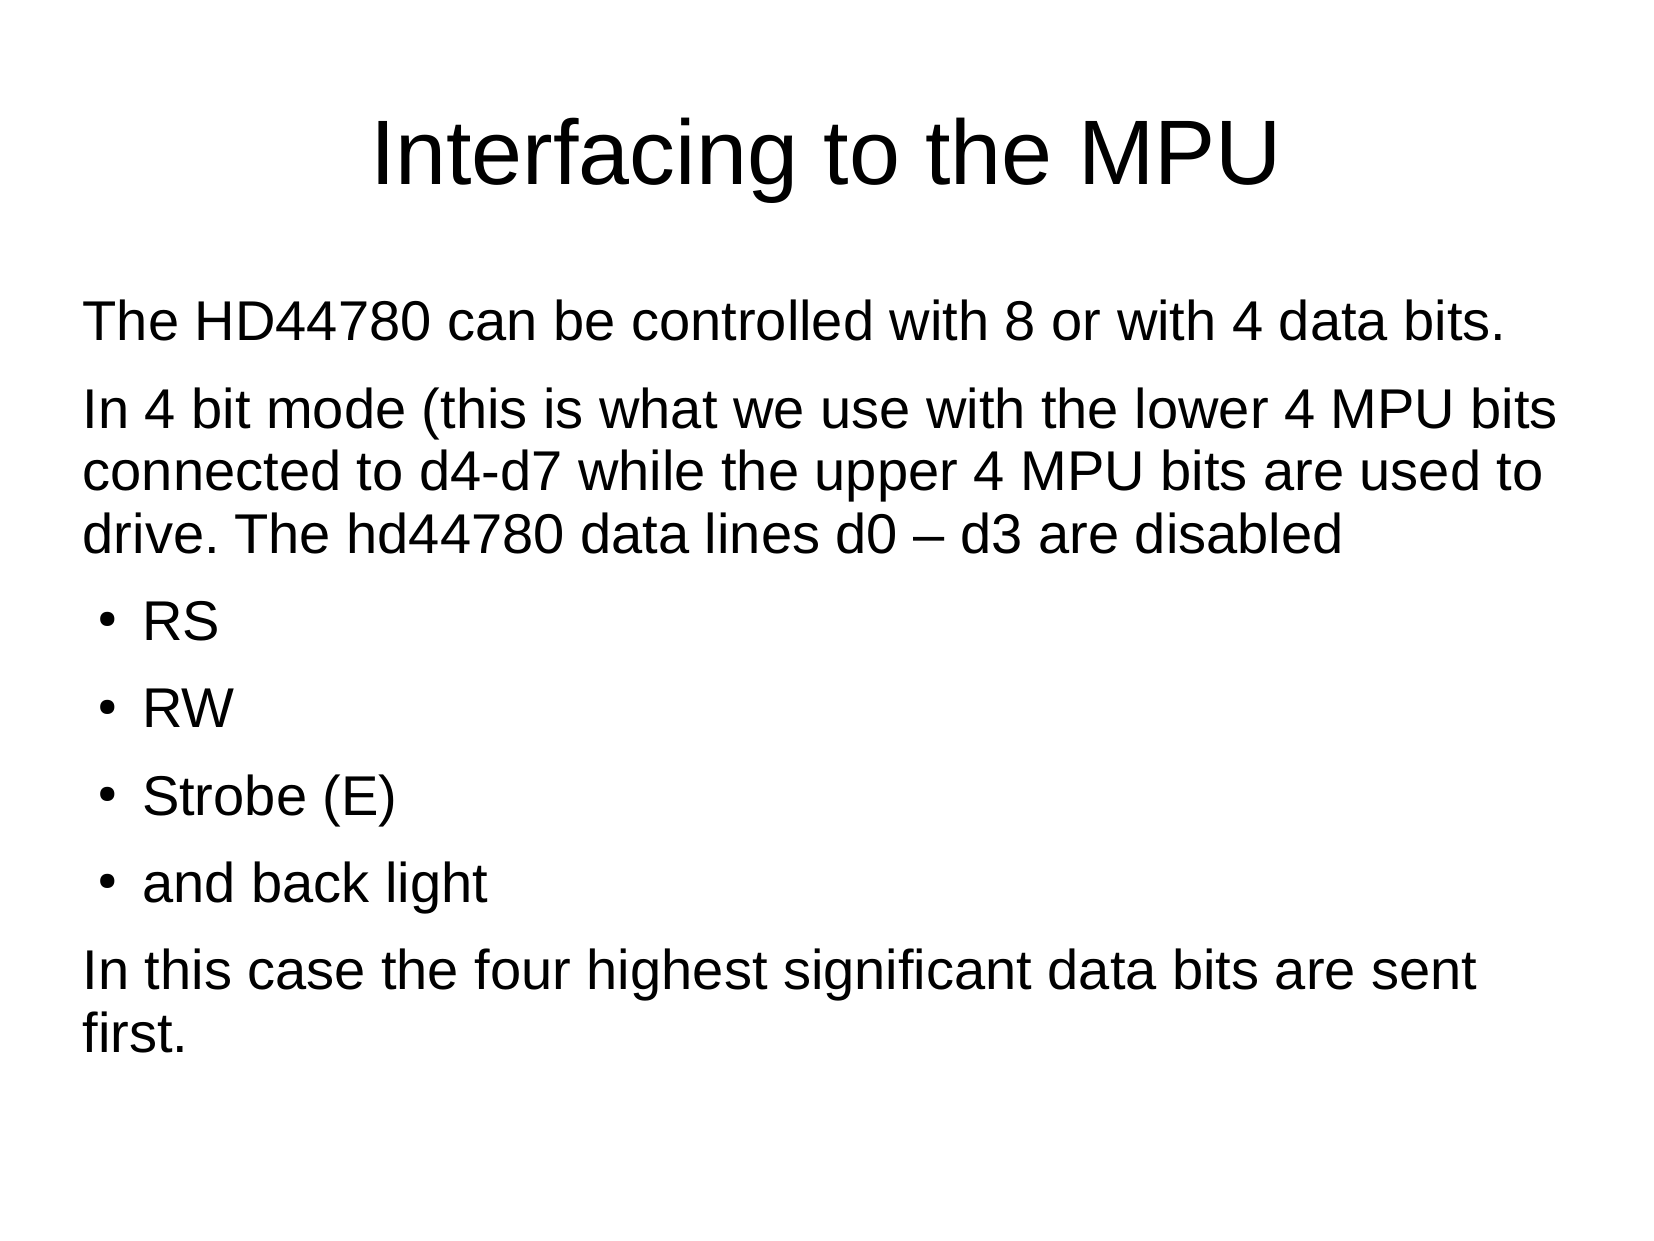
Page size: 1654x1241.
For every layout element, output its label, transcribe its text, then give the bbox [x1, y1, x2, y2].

title Interfacing to the MPU [82, 49, 1571, 257]
list The HD44780 can be controlled with 8 or with 4 data bits. In 4 bit mode (this is what we use with the lower 4 MPU bits connected to d4-d7 while the upper 4 MPU bits are used to drive. The hd44780 data lines d0 – d3 are disabled RS RW Strobe (E) and back light In this case the four highest significant data bits are sent first. [82, 290, 1571, 1156]
